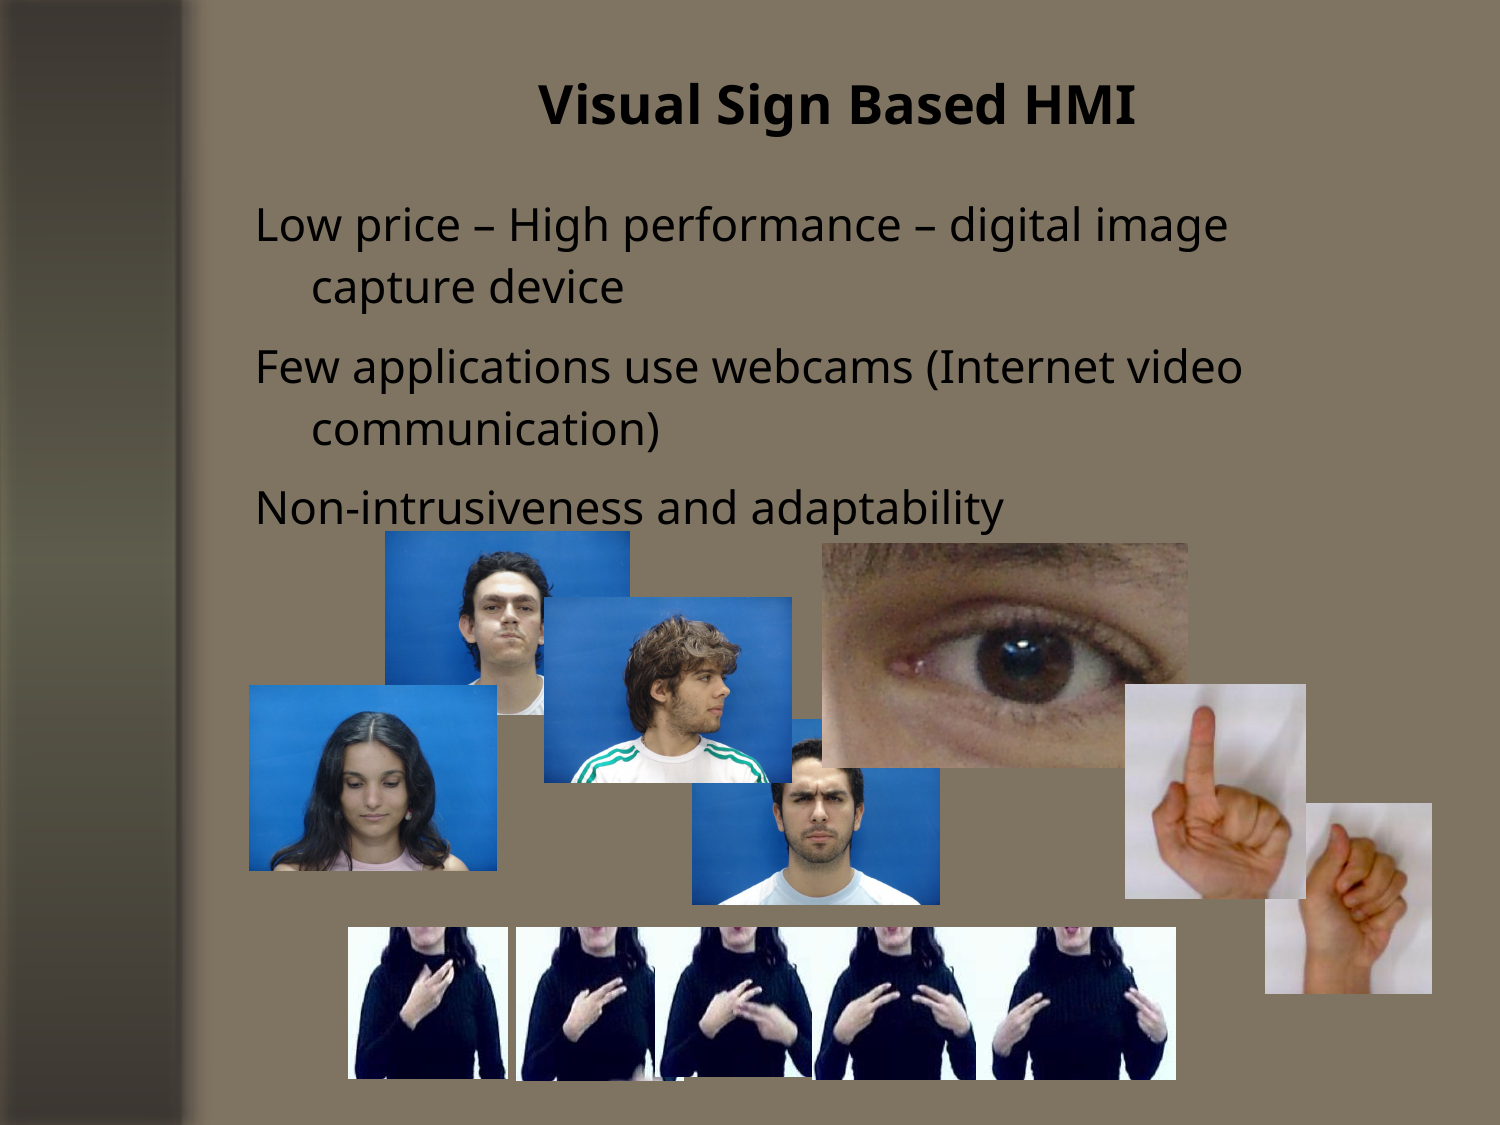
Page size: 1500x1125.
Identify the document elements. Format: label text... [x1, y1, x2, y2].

title Visual Sign Based HMI [225, 9, 1451, 198]
list Low price – High performance – digital image capture device Few applications use webcams (Internet video communication) Non-intrusiveness and adaptability [254, 192, 1388, 532]
picture [0, 0, 1500, 1125]
